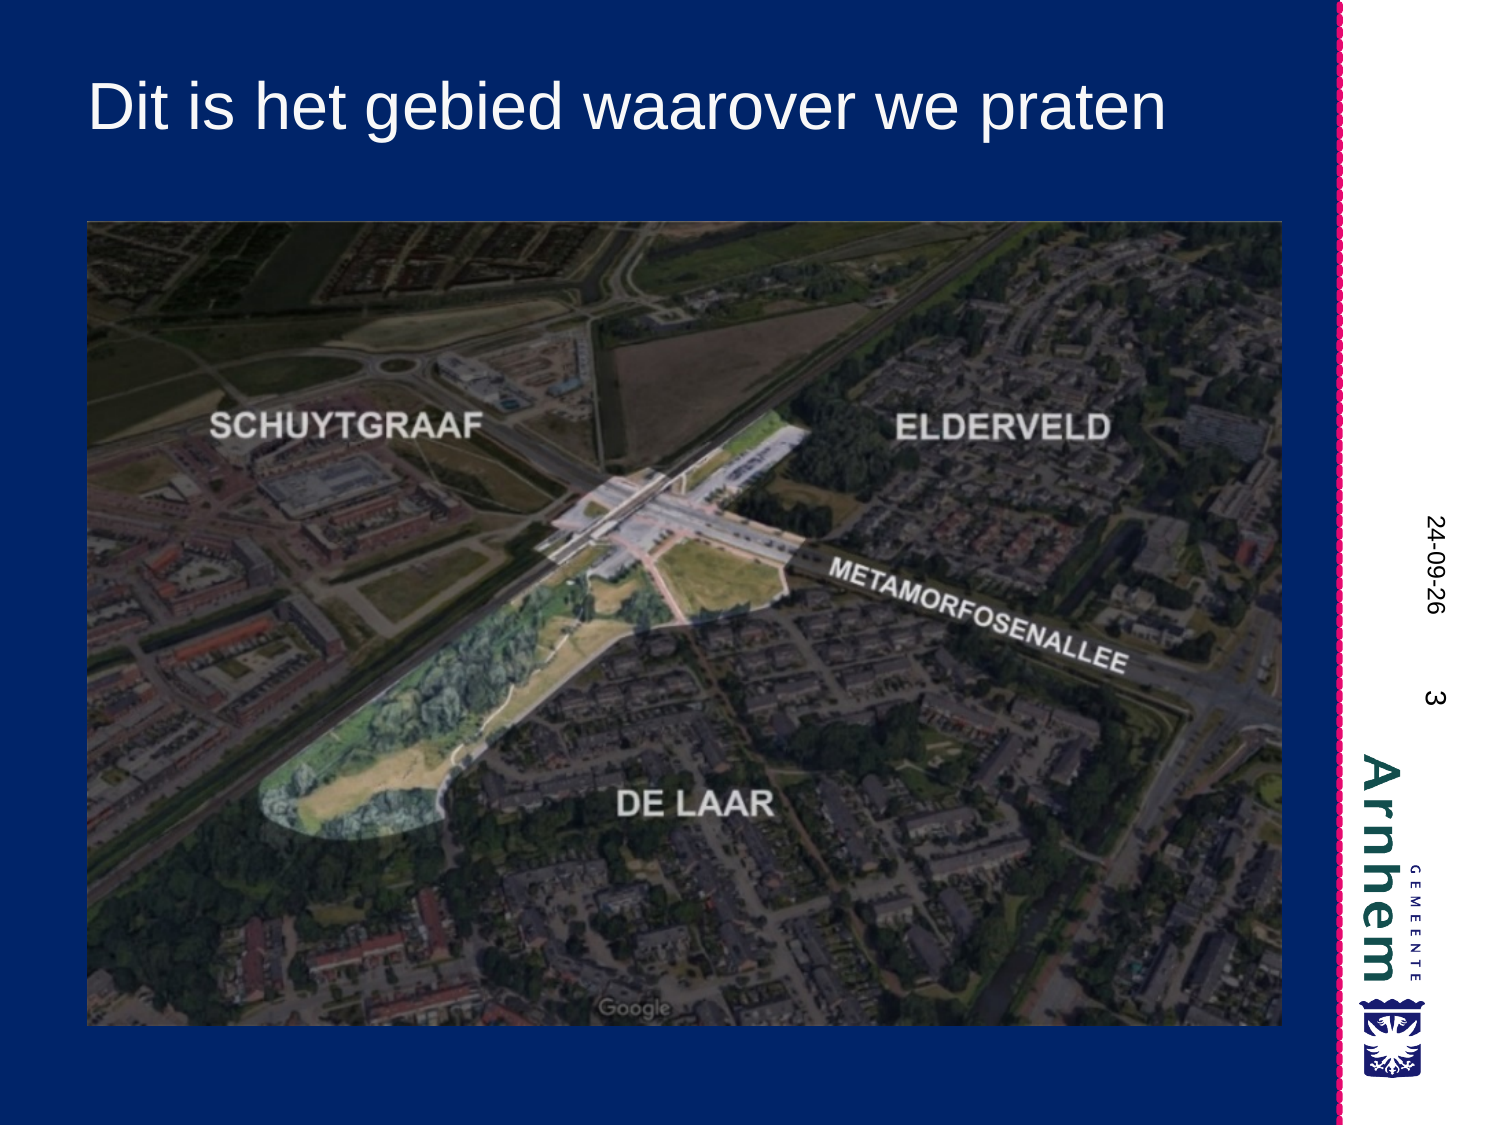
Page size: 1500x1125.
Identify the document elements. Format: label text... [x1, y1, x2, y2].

title Dit is het gebied waarover we praten [87, 62, 1245, 221]
text_box 15-2-2022 [1410, 500, 1461, 688]
text_box 3 [1412, 675, 1463, 751]
picture [87, 221, 1282, 1026]
